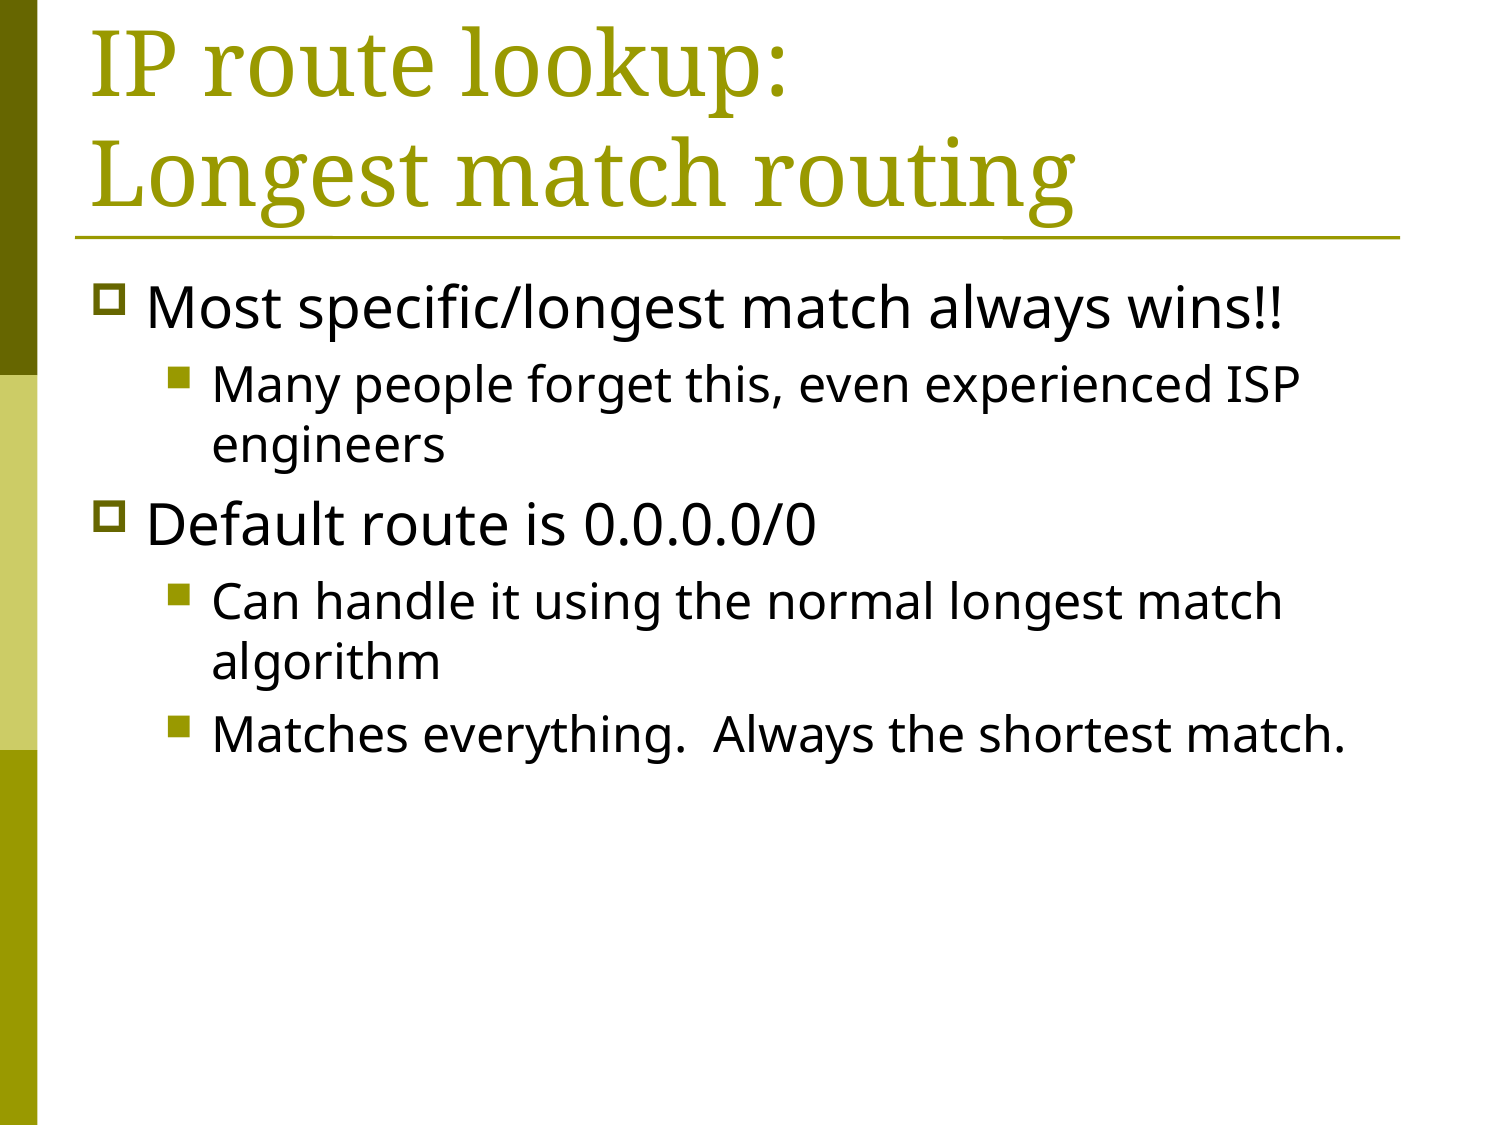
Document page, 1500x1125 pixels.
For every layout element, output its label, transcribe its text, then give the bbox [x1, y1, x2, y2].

title IP route lookup: Longest match routing [75, 0, 1426, 233]
list Most specific/longest match always wins!! Many people forget this, even experienced ISP engineers Default route is 0.0.0.0/0 Can handle it using the normal longest match algorithm Matches everything. Always the shortest match. [75, 262, 1426, 1006]
